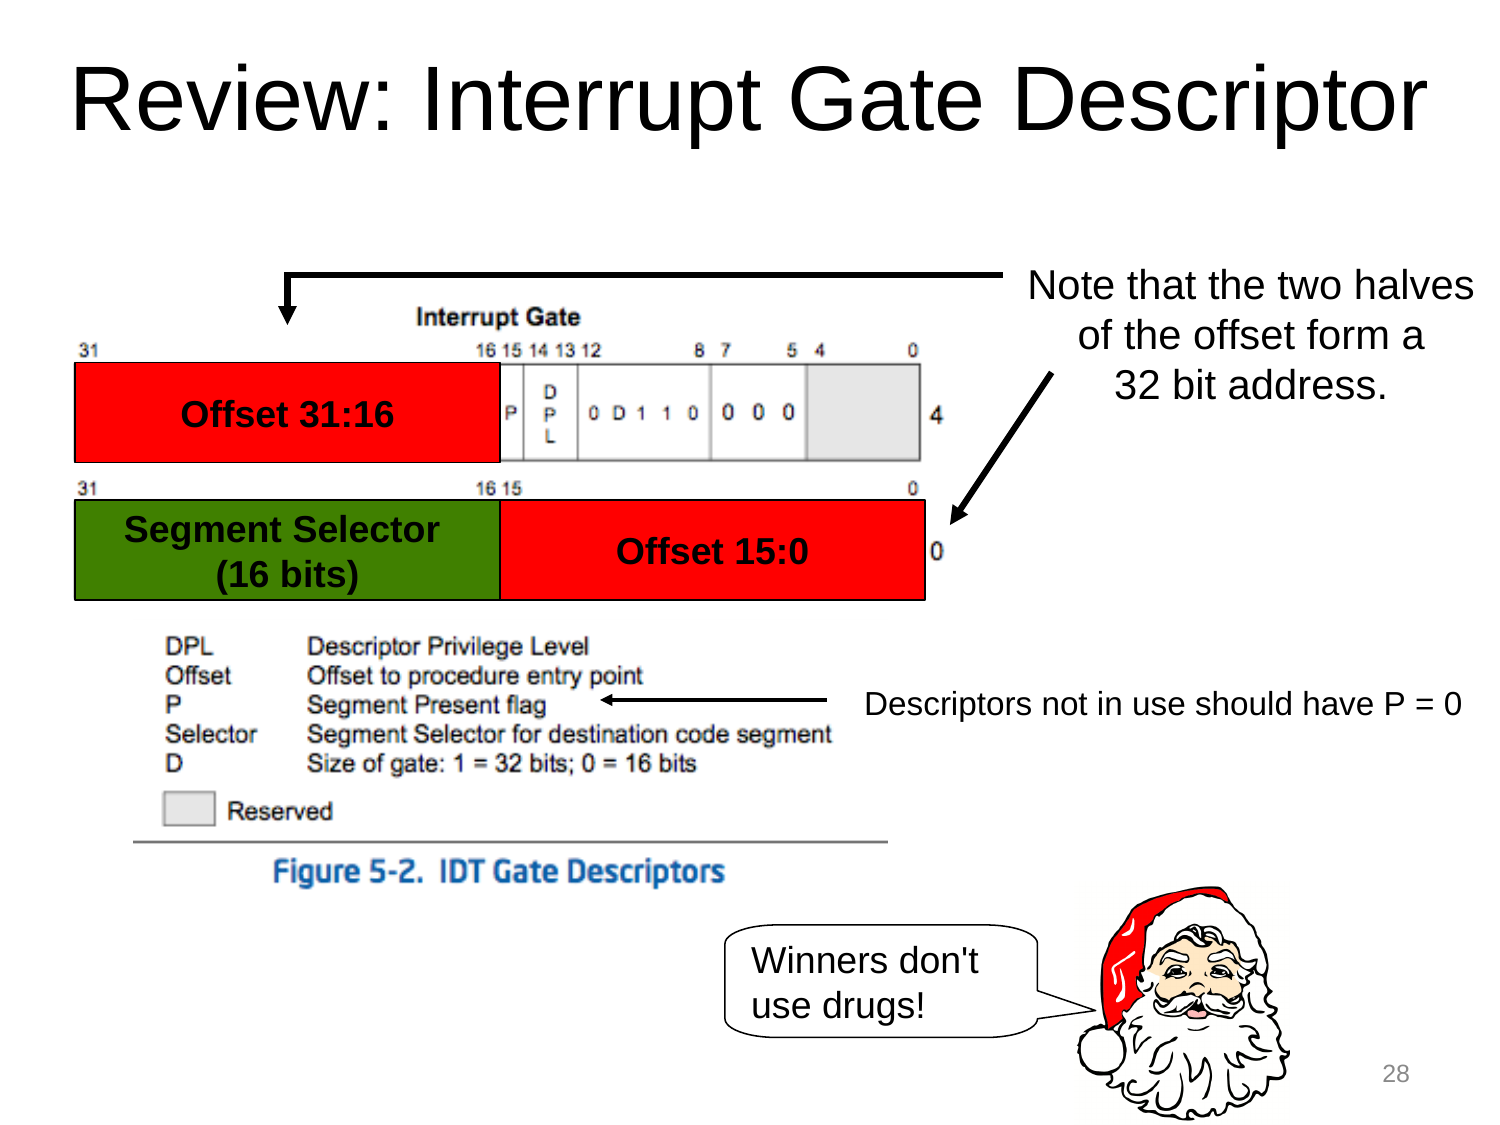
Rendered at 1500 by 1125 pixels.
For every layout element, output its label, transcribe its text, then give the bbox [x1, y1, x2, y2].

picture [133, 618, 888, 901]
picture [1074, 881, 1290, 1125]
text_box Segment Selector (16 bits) [74, 499, 500, 600]
text_box Winners don't use drugs! [724, 924, 1096, 1038]
text_box Offset 15:0 [500, 499, 925, 600]
text_box Note that the two halves of the offset form a 32 bit address. [1012, 249, 1490, 416]
picture [62, 299, 959, 613]
text_box <number> [1290, 1042, 1426, 1103]
text_box Descriptors not in use should have P = 0 [849, 674, 1479, 731]
text_box Offset 31:16 [74, 362, 500, 463]
title Review: Interrupt Gate Descriptor [0, 0, 1500, 188]
